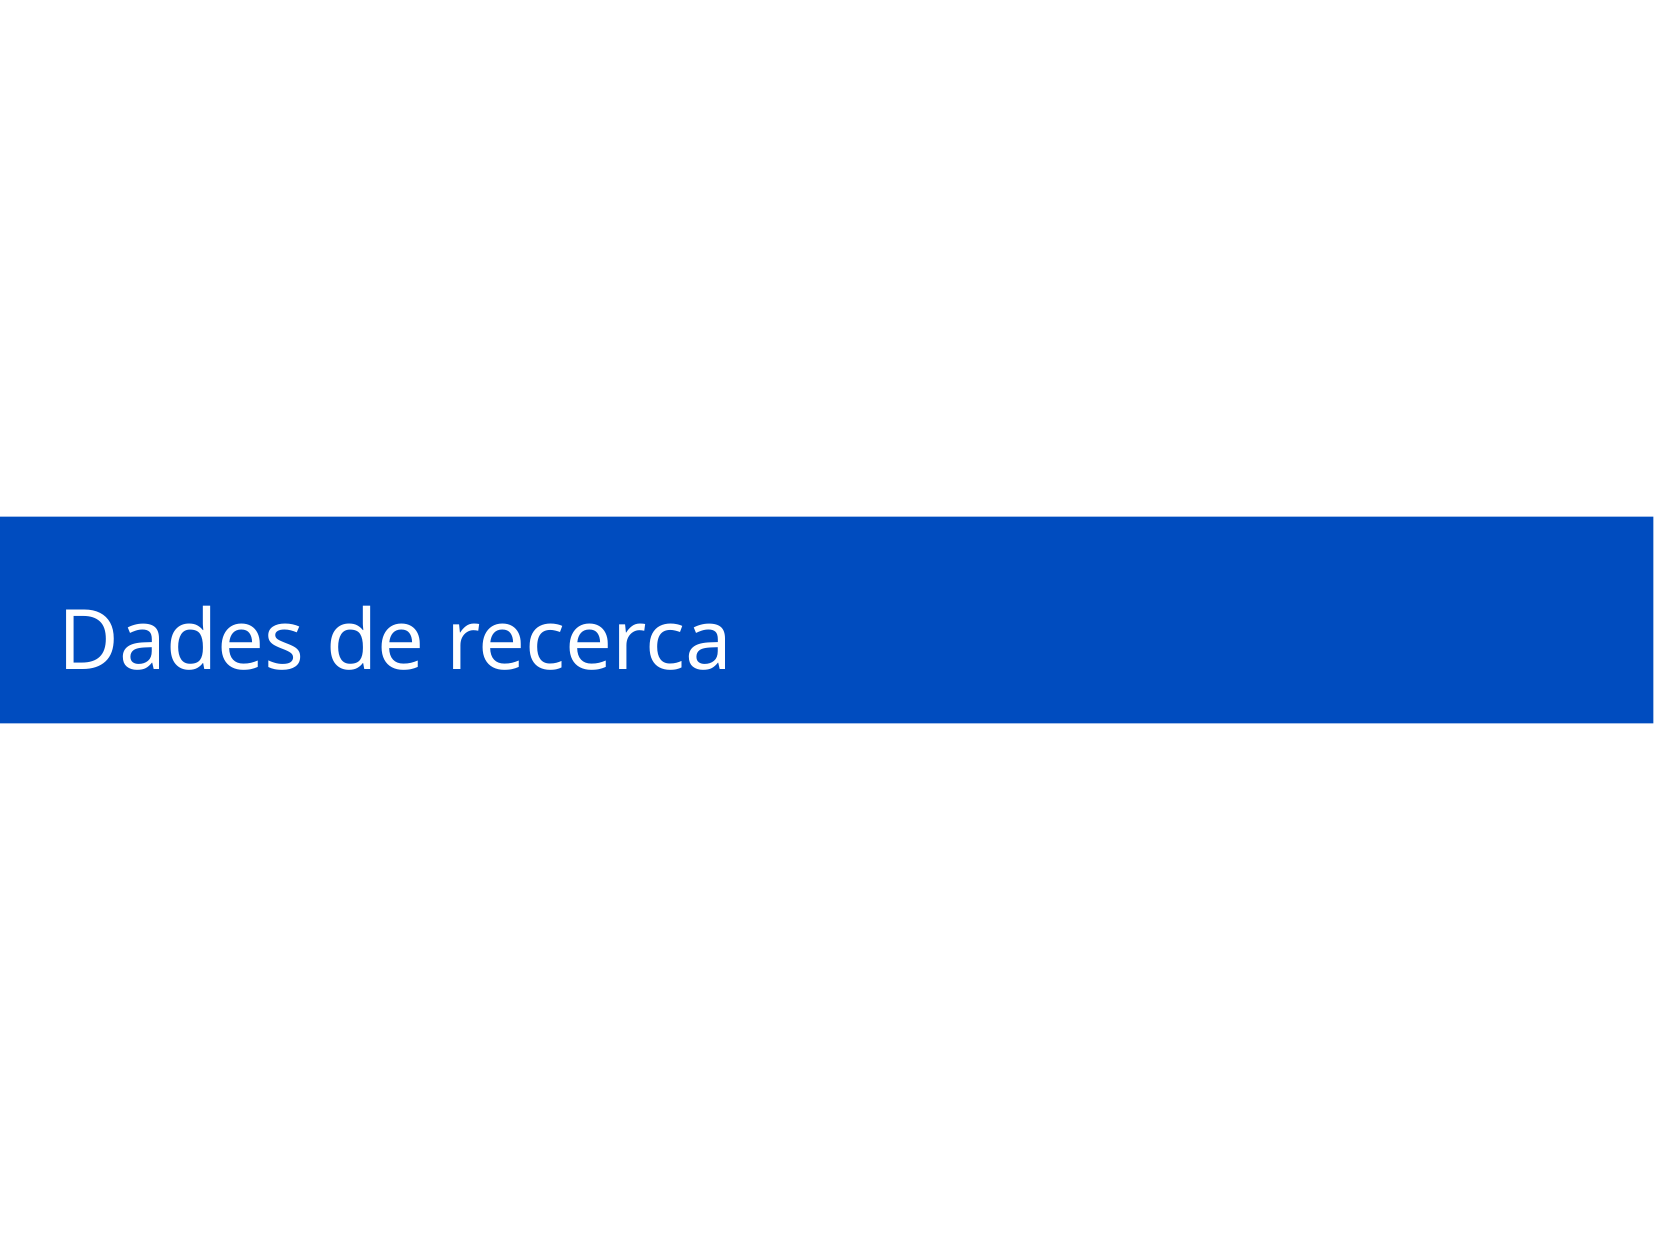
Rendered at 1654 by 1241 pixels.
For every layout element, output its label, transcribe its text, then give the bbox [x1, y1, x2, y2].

title Dades de recerca [59, 546, 1595, 694]
